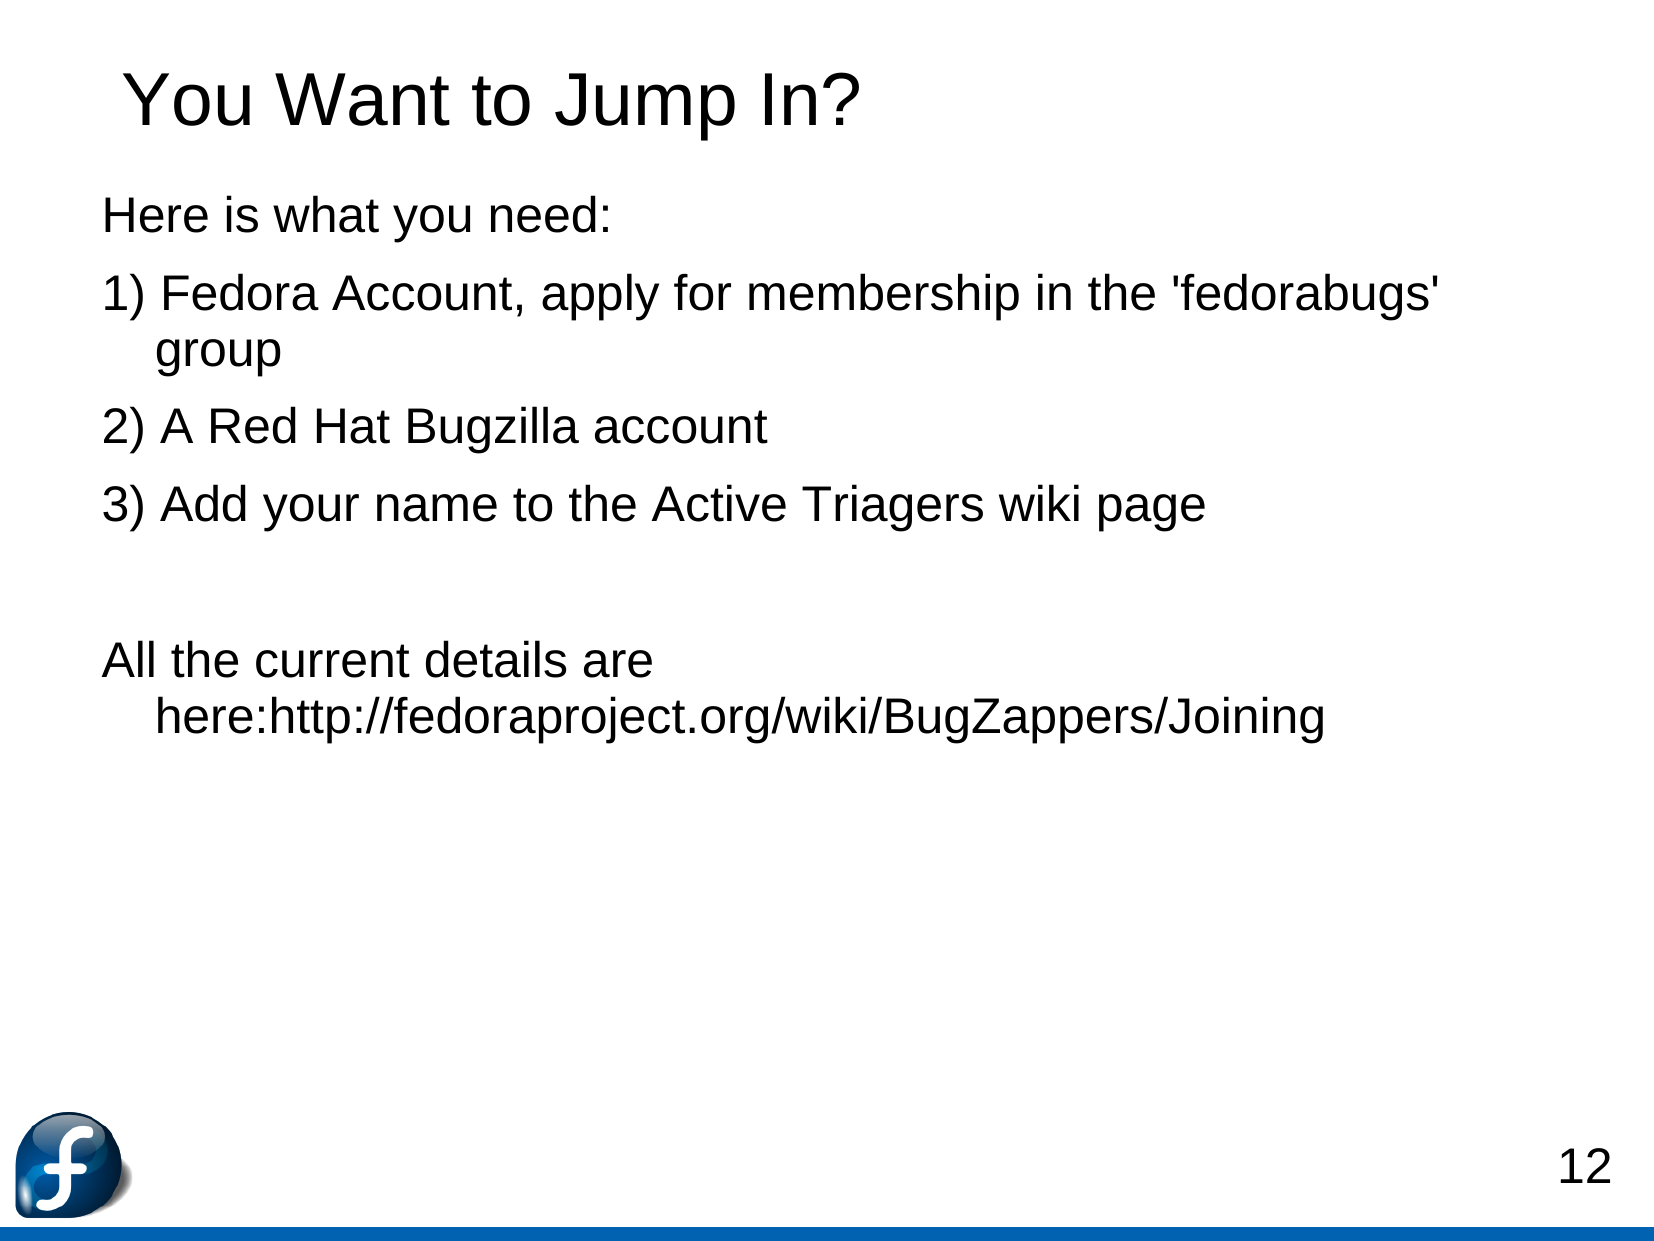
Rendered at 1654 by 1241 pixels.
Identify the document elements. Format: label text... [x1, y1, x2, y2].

text_box 21 [1384, 1137, 1613, 1201]
title You Want to Jump In? [121, 37, 1533, 161]
list Here is what you need: 1) Fedora Account, apply for membership in the 'fedorabugs' group 2) A Red Hat Bugzilla account 3) Add your name to the Active Triagers wiki page All the current details are here:http://fedoraproject.org/wiki/BugZappers/Joining [83, 187, 1538, 1126]
picture [11, 1105, 133, 1227]
